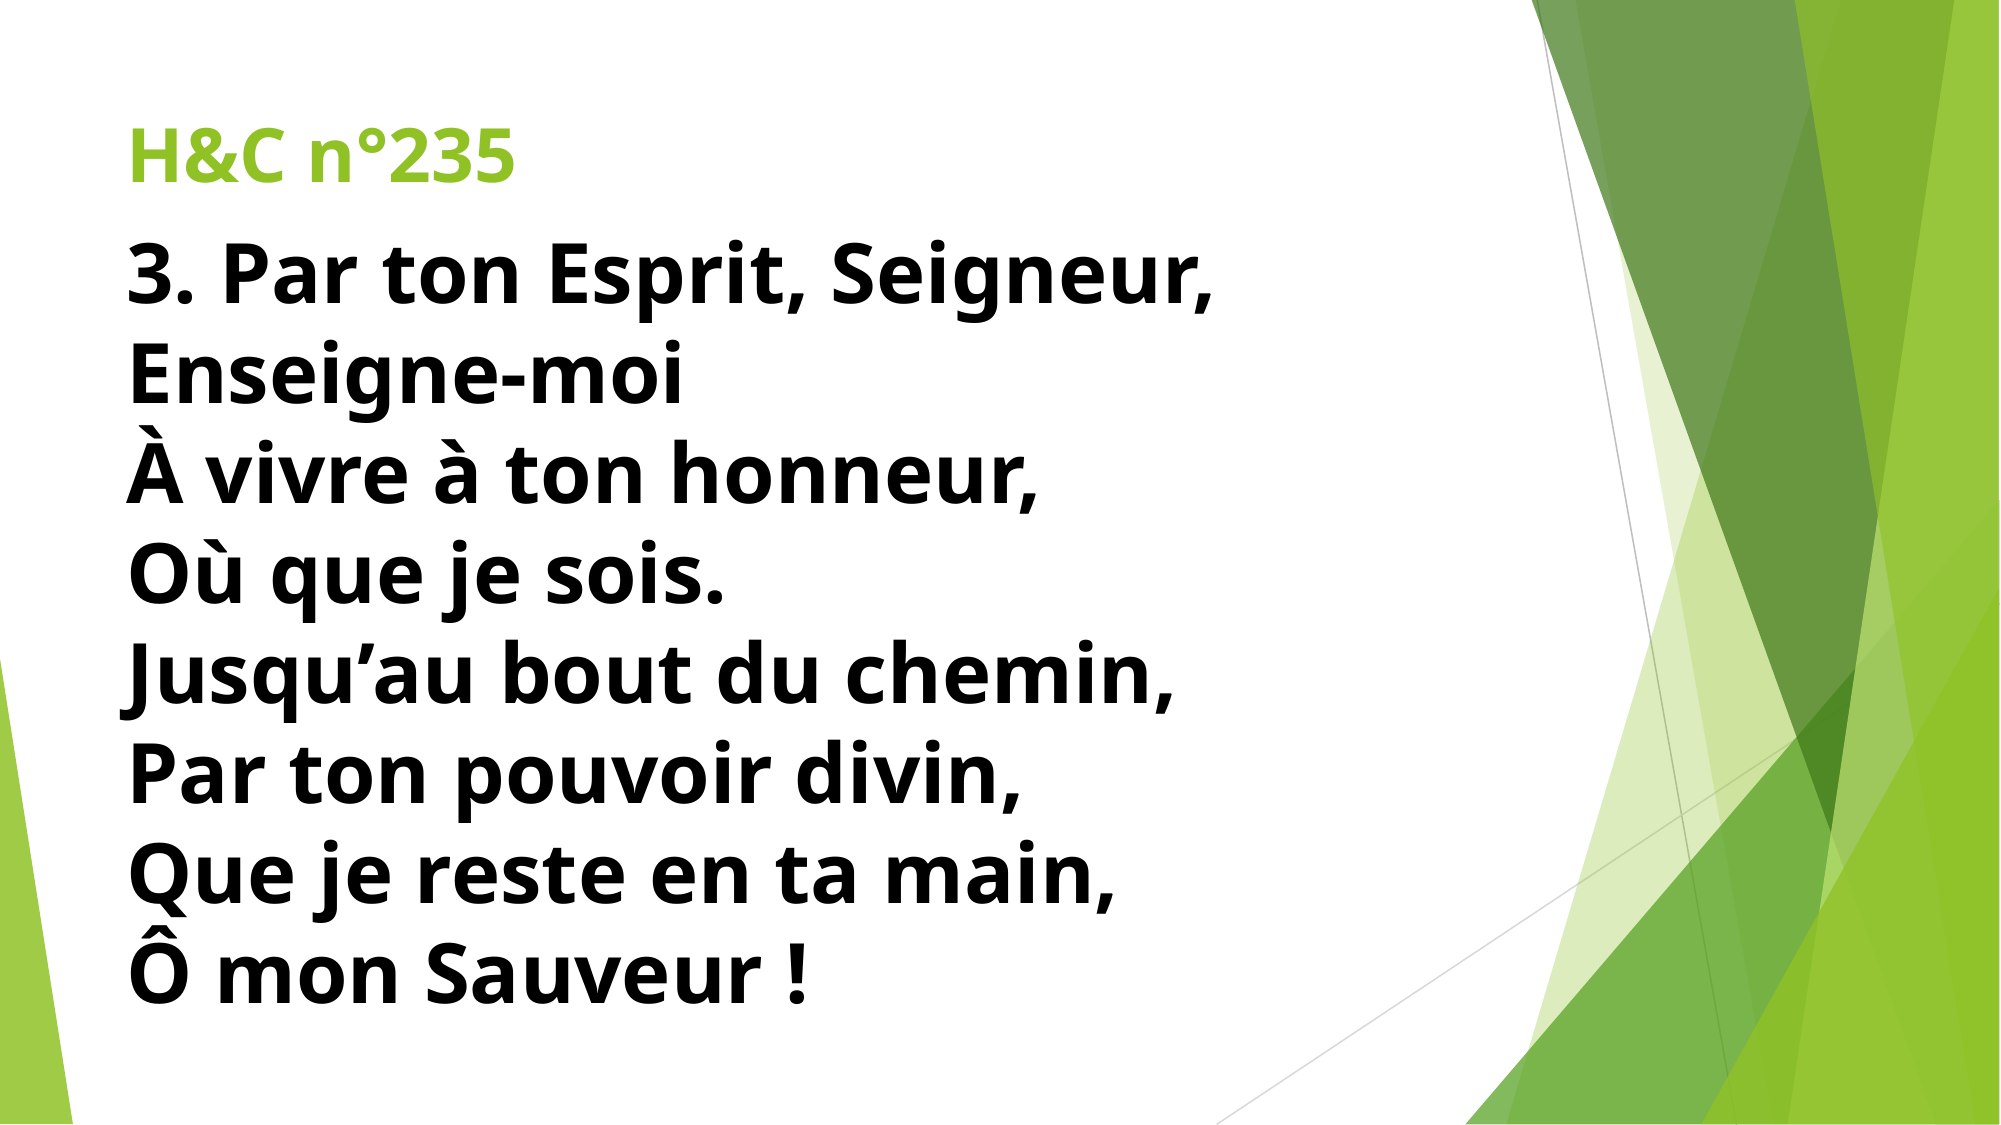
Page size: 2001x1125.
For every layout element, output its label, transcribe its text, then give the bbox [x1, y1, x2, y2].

text_box 3. Par ton Esprit, Seigneur, Enseigne-moi À vivre à ton honneur, Où que je sois. Jusqu’au bout du chemin, Par ton pouvoir divin, Que je reste en ta main, Ô mon Sauveur ! [111, 212, 1949, 1063]
text_box H&C n°235 [111, 99, 1522, 212]
